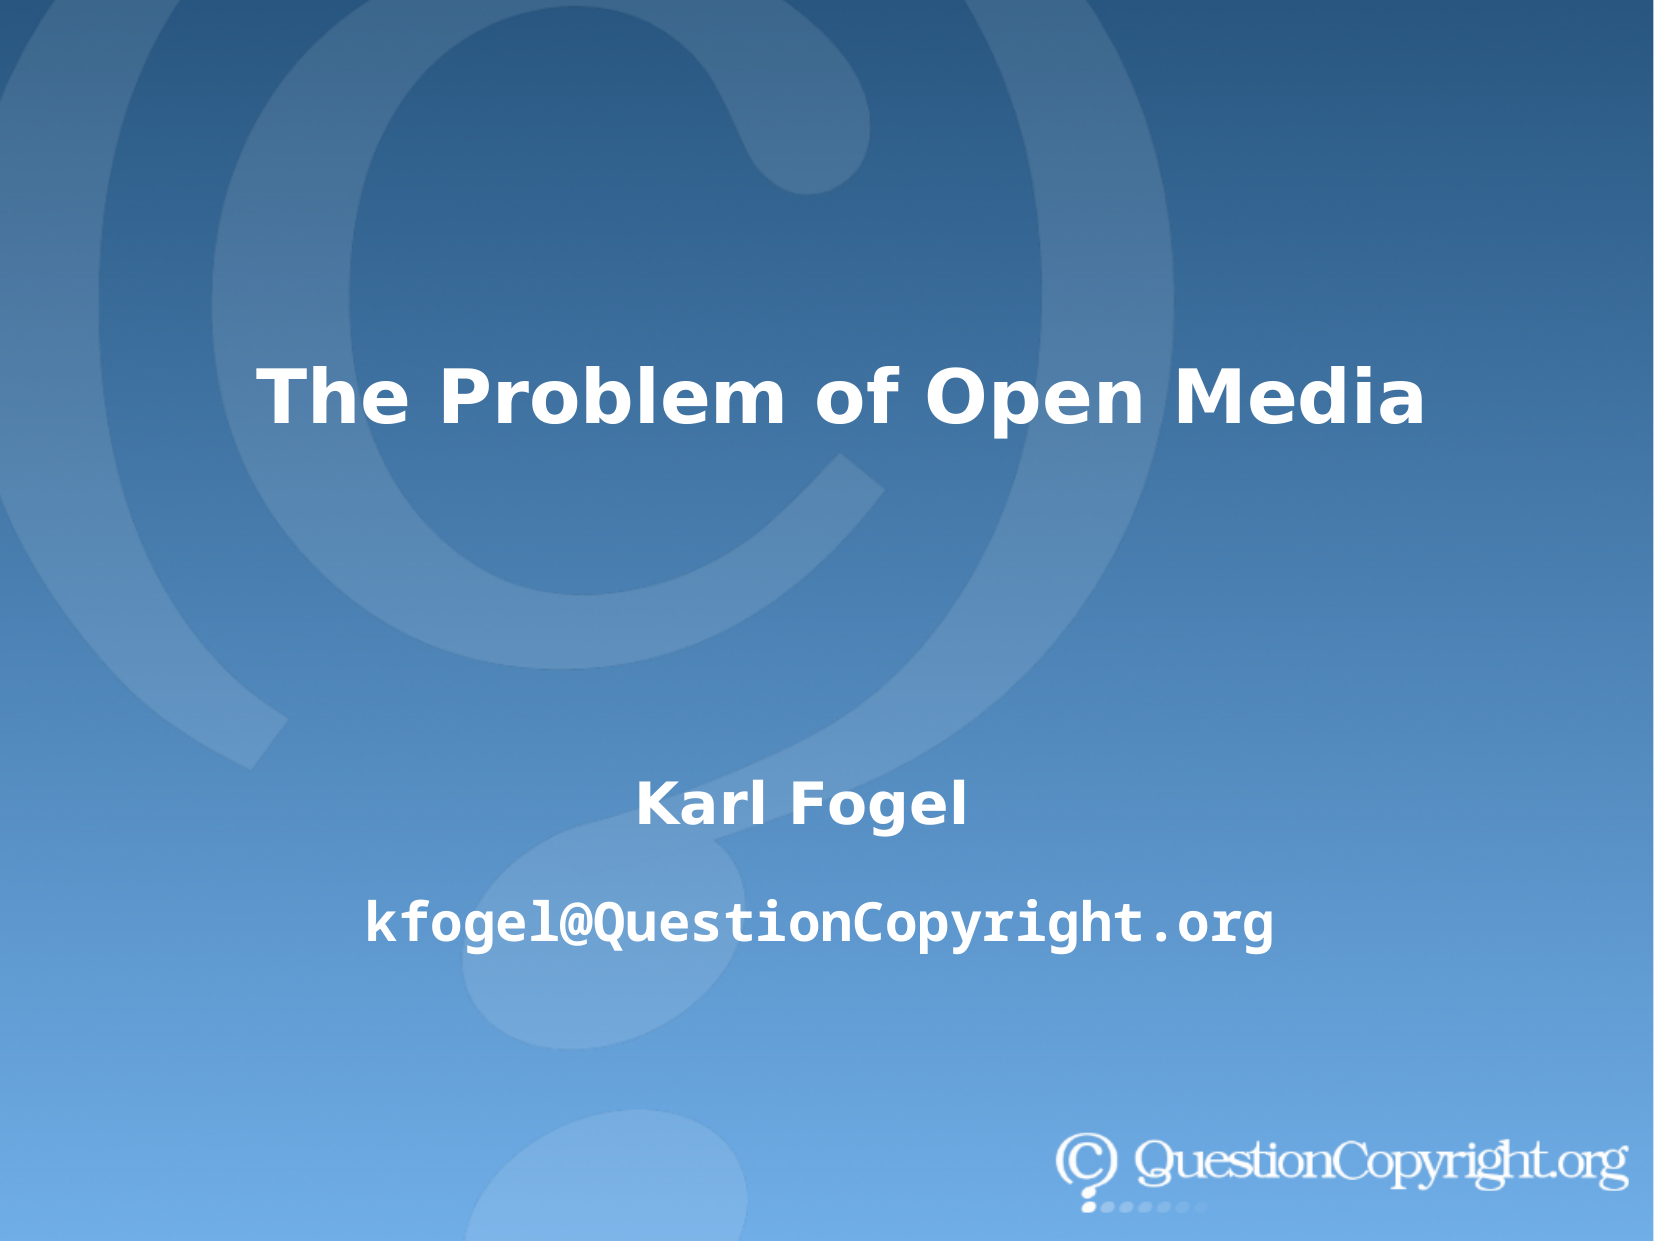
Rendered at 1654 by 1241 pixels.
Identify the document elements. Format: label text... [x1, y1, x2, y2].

text_box Karl Fogel [619, 763, 985, 846]
text_box kfogel@QuestionCopyright.org [350, 876, 1291, 982]
picture [0, 0, 1654, 1241]
text_box The Problem of Open Media [241, 346, 1444, 451]
